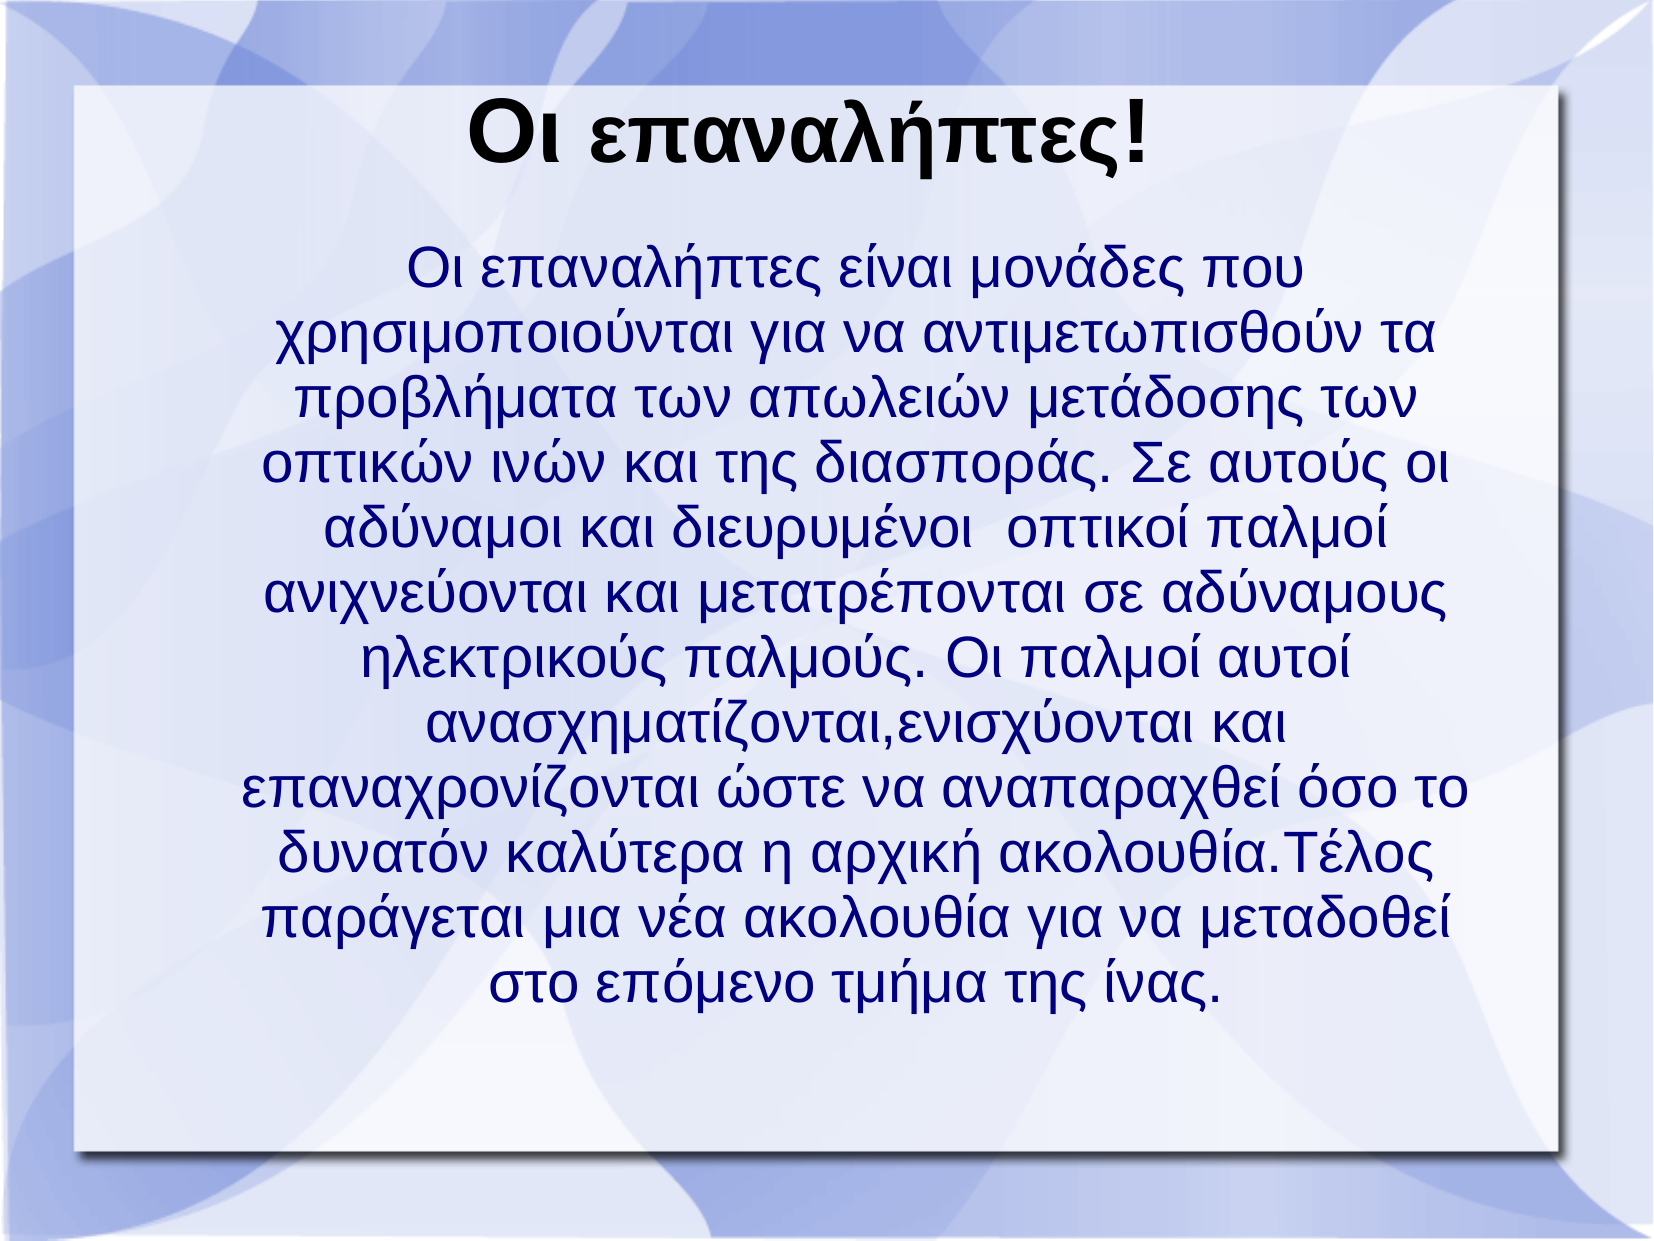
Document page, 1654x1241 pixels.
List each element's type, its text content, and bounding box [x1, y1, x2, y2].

picture [0, 0, 1654, 1241]
title Οι επαναλήπτες! [82, 0, 1535, 263]
list Οι επαναλήπτες είναι μονάδες που χρησιμοποιούνται για να αντιμετωπισθούν τα προβλήματα των απωλειών μετάδοσης των οπτικών ινών και της διασποράς. Σε αυτούς οι αδύναμοι και διευρυμένοι οπτικοί παλμοί ανιχνεύονται και μετατρέπονται σε αδύναμους ηλεκτρικούς παλμούς. Οι παλμοί αυτοί ανασχηματίζονται,ενισχύονται και επαναχρονίζονται ώστε να αναπαραχθεί όσο το δυνατόν καλύτερα η αρχική ακολουθία.Τέλος παράγεται μια νέα ακολουθία για να μεταδοθεί στο επόμενο τμήμα της ίνας. [142, 235, 1501, 1013]
